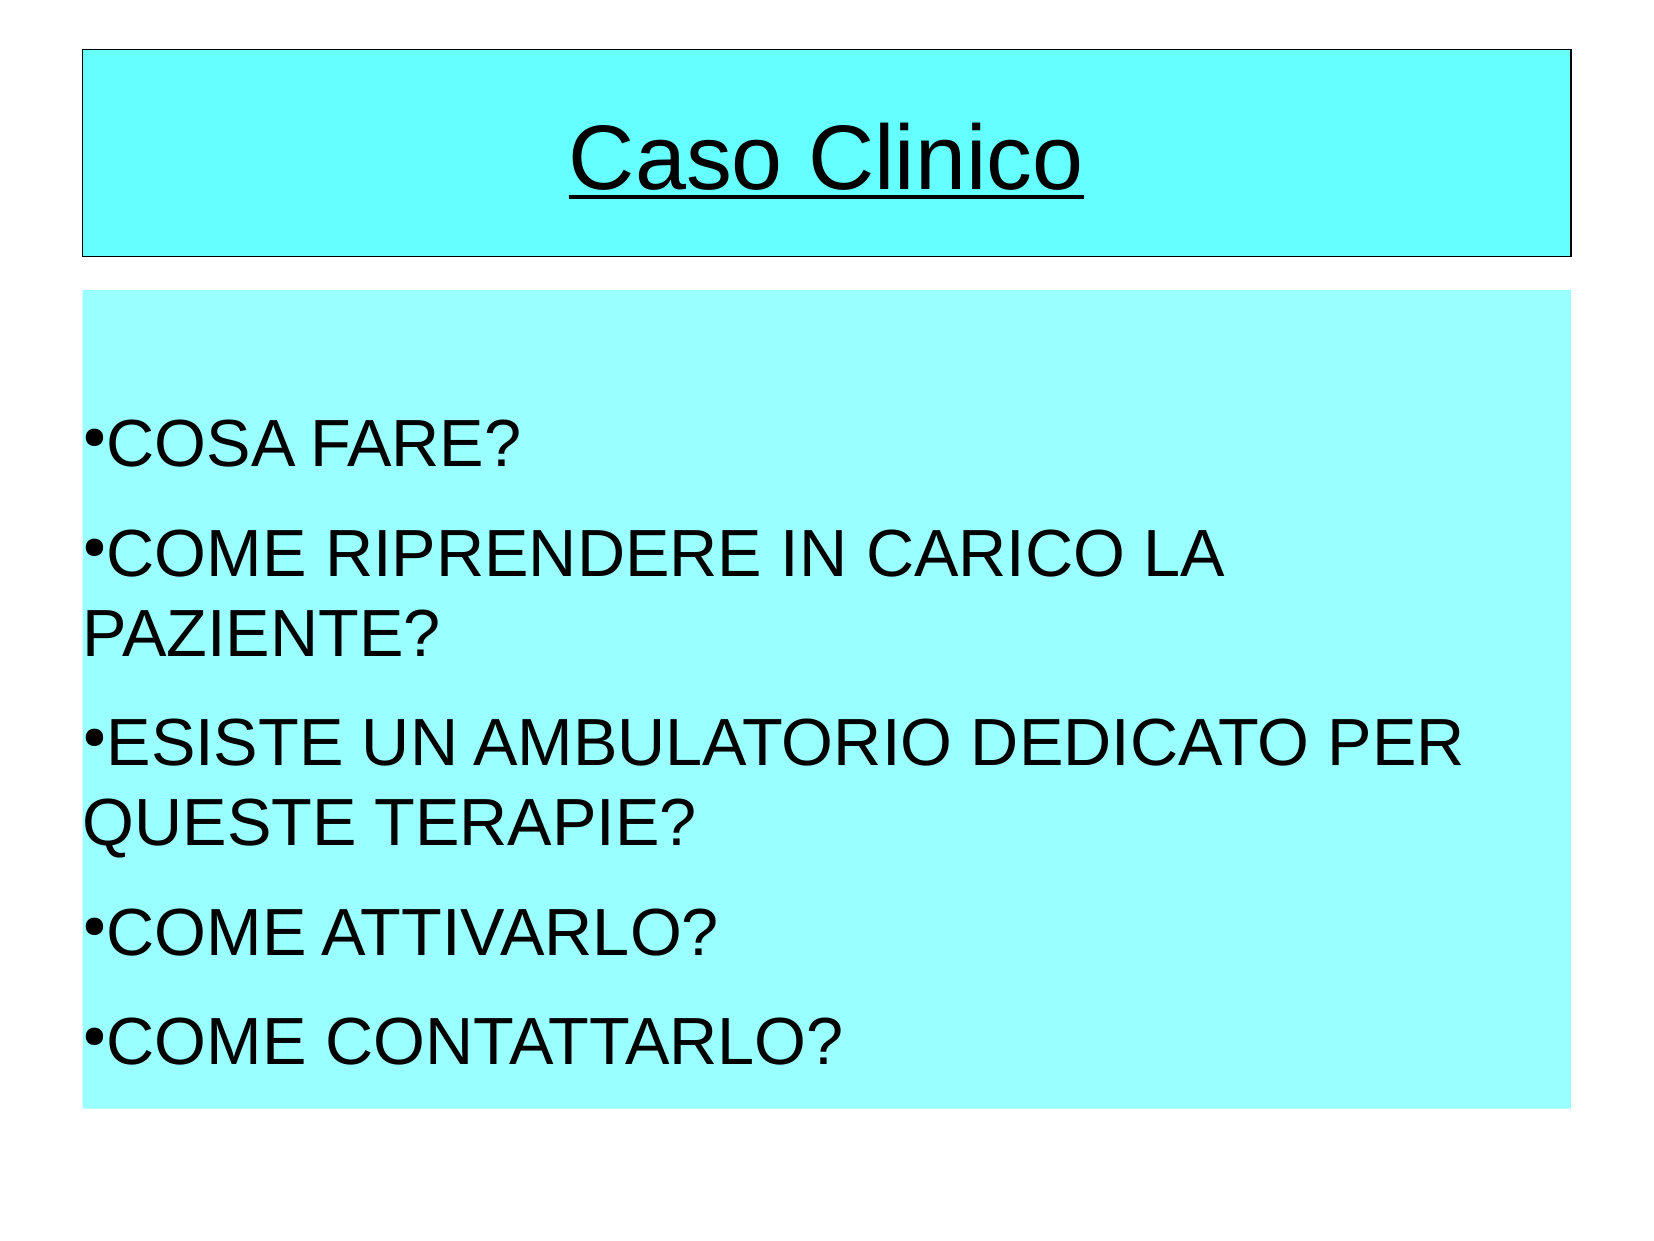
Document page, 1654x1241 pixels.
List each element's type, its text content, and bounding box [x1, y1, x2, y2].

title Caso Clinico [82, 49, 1571, 257]
list COSA FARE? COME RIPRENDERE IN CARICO LA PAZIENTE? ESISTE UN AMBULATORIO DEDICATO PER QUESTE TERAPIE? COME ATTIVARLO? COME CONTATTARLO? [82, 290, 1571, 1109]
